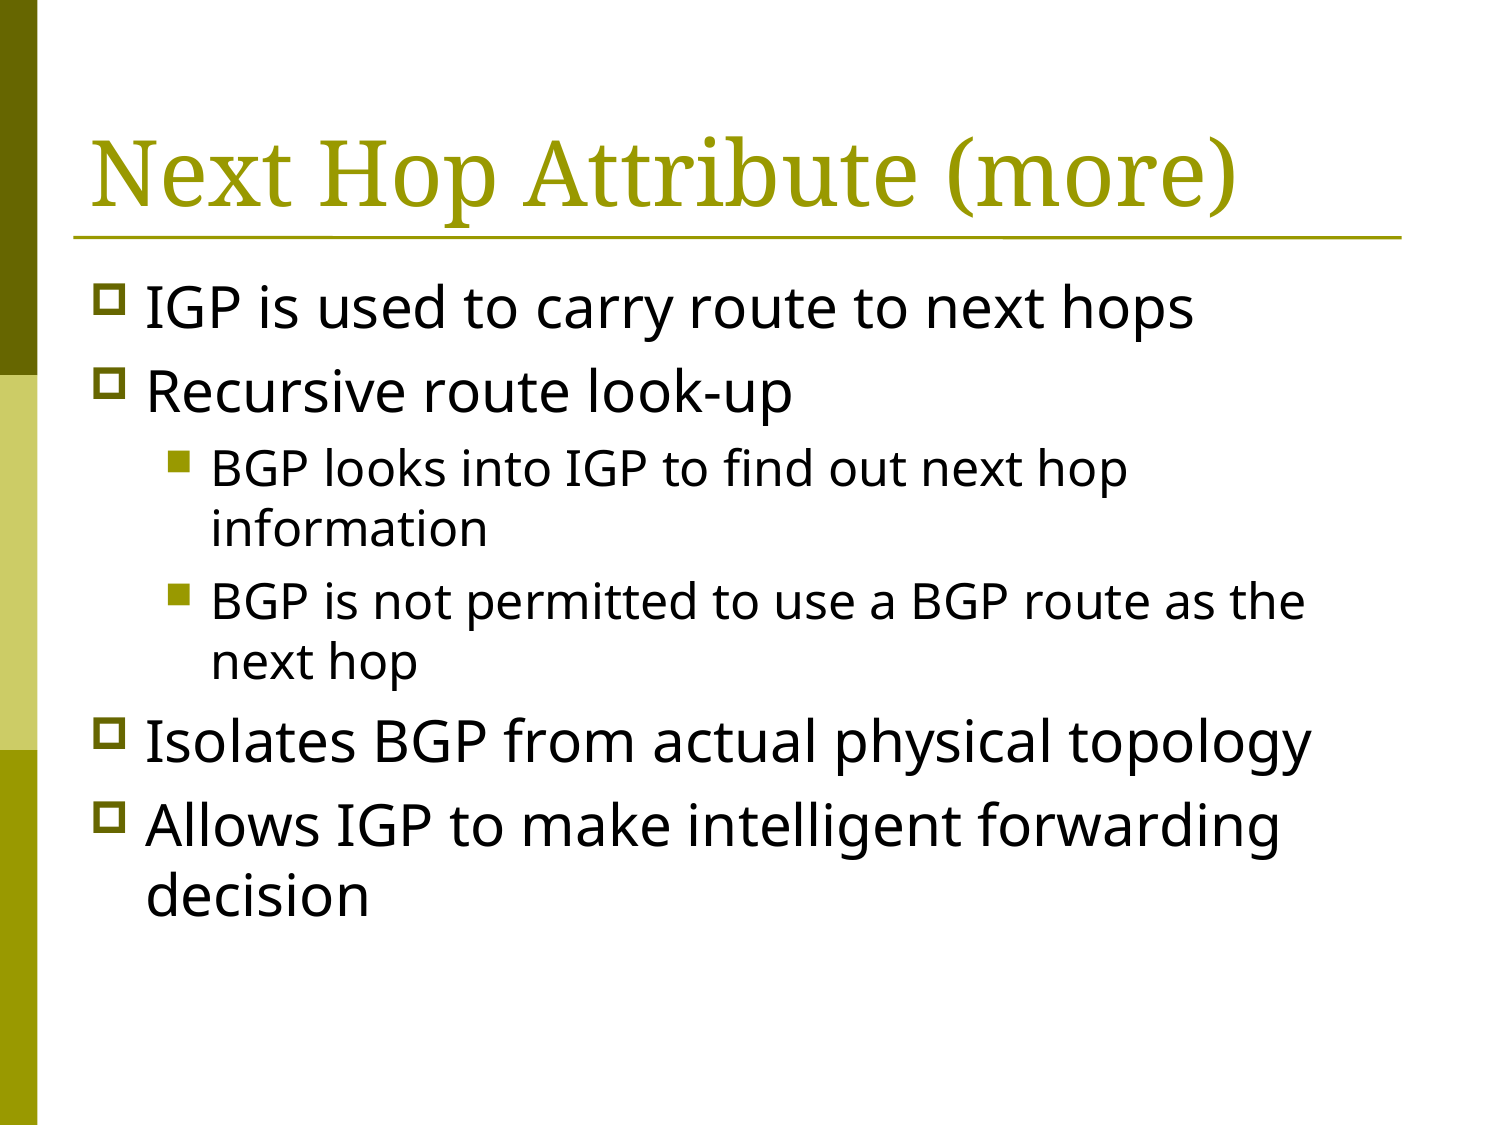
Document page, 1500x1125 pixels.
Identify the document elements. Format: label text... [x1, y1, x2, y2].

title Next Hop Attribute (more) [75, 45, 1426, 233]
list IGP is used to carry route to next hops Recursive route look-up BGP looks into IGP to find out next hop information BGP is not permitted to use a BGP route as the next hop Isolates BGP from actual physical topology Allows IGP to make intelligent forwarding decision [75, 262, 1426, 1006]
